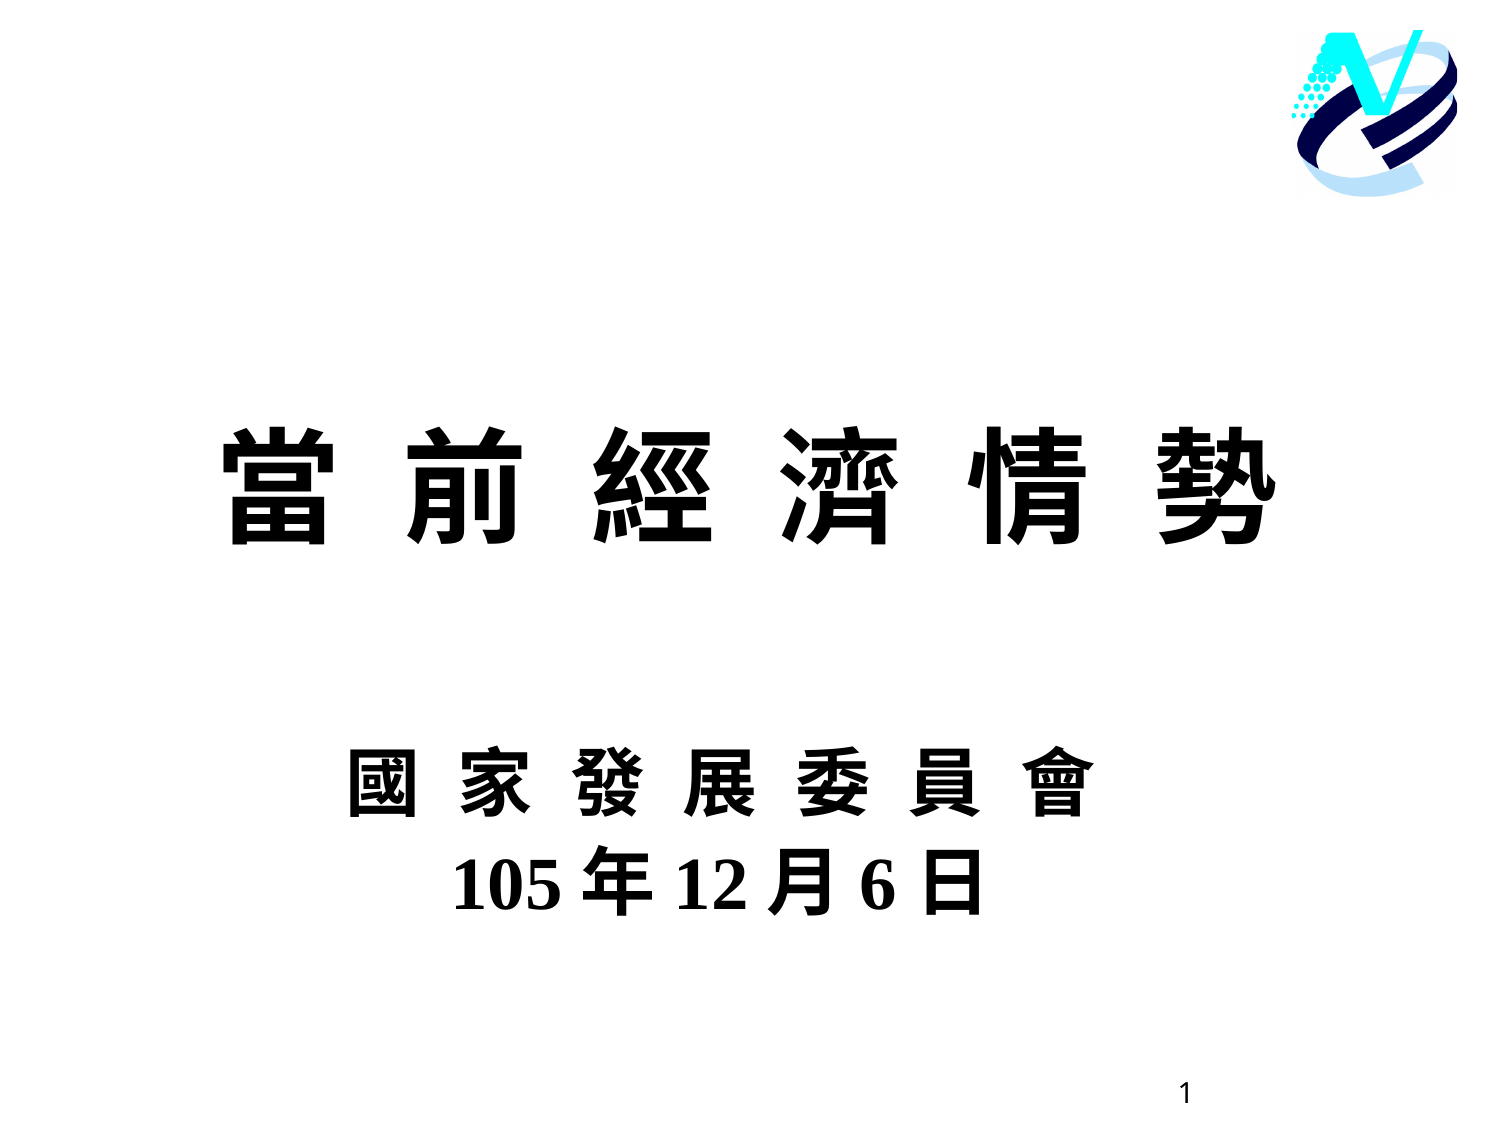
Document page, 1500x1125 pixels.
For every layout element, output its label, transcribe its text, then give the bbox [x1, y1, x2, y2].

text_box 國 家 發 展 委 員 會 105年12月6日 [330, 728, 1214, 935]
picture [1291, 30, 1458, 197]
text_box 當 前 經 濟 情 勢 [137, 385, 1356, 557]
